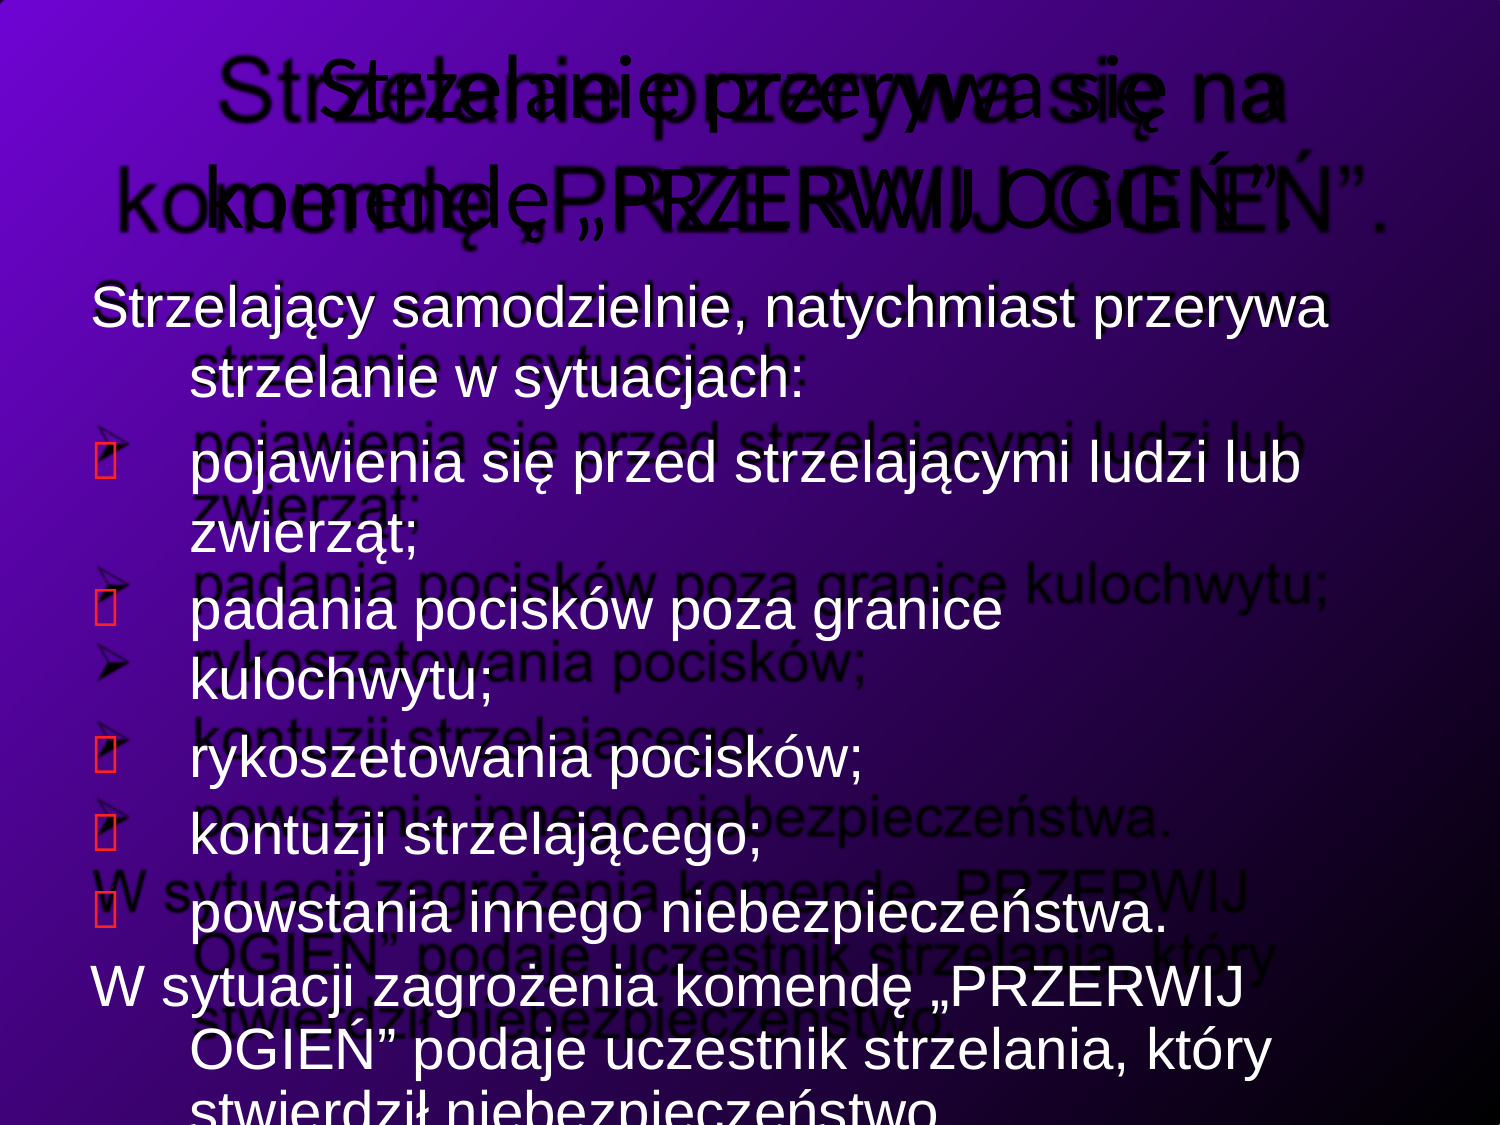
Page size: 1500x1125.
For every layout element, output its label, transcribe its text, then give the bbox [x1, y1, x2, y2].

text_box Strzelający samodzielnie, natychmiast przerywa strzelanie w sytuacjach: pojawienia się przed strzelającymi ludzi lub zwierząt; padania pocisków poza granice kulochwytu; rykoszetowania pocisków; kontuzji strzelającego; powstania innego niebezpieczeństwa. W sytuacji zagrożenia komendę „PRZERWIJ OGIEŃ” podaje uczestnik strzelania, który stwierdził niebezpieczeństwo. [87, 259, 1332, 1125]
picture [0, 0, 1500, 1125]
title Strzelanie przerywa się na komendę „PRZERWIJ OGIEŃ”. [89, 24, 1391, 247]
